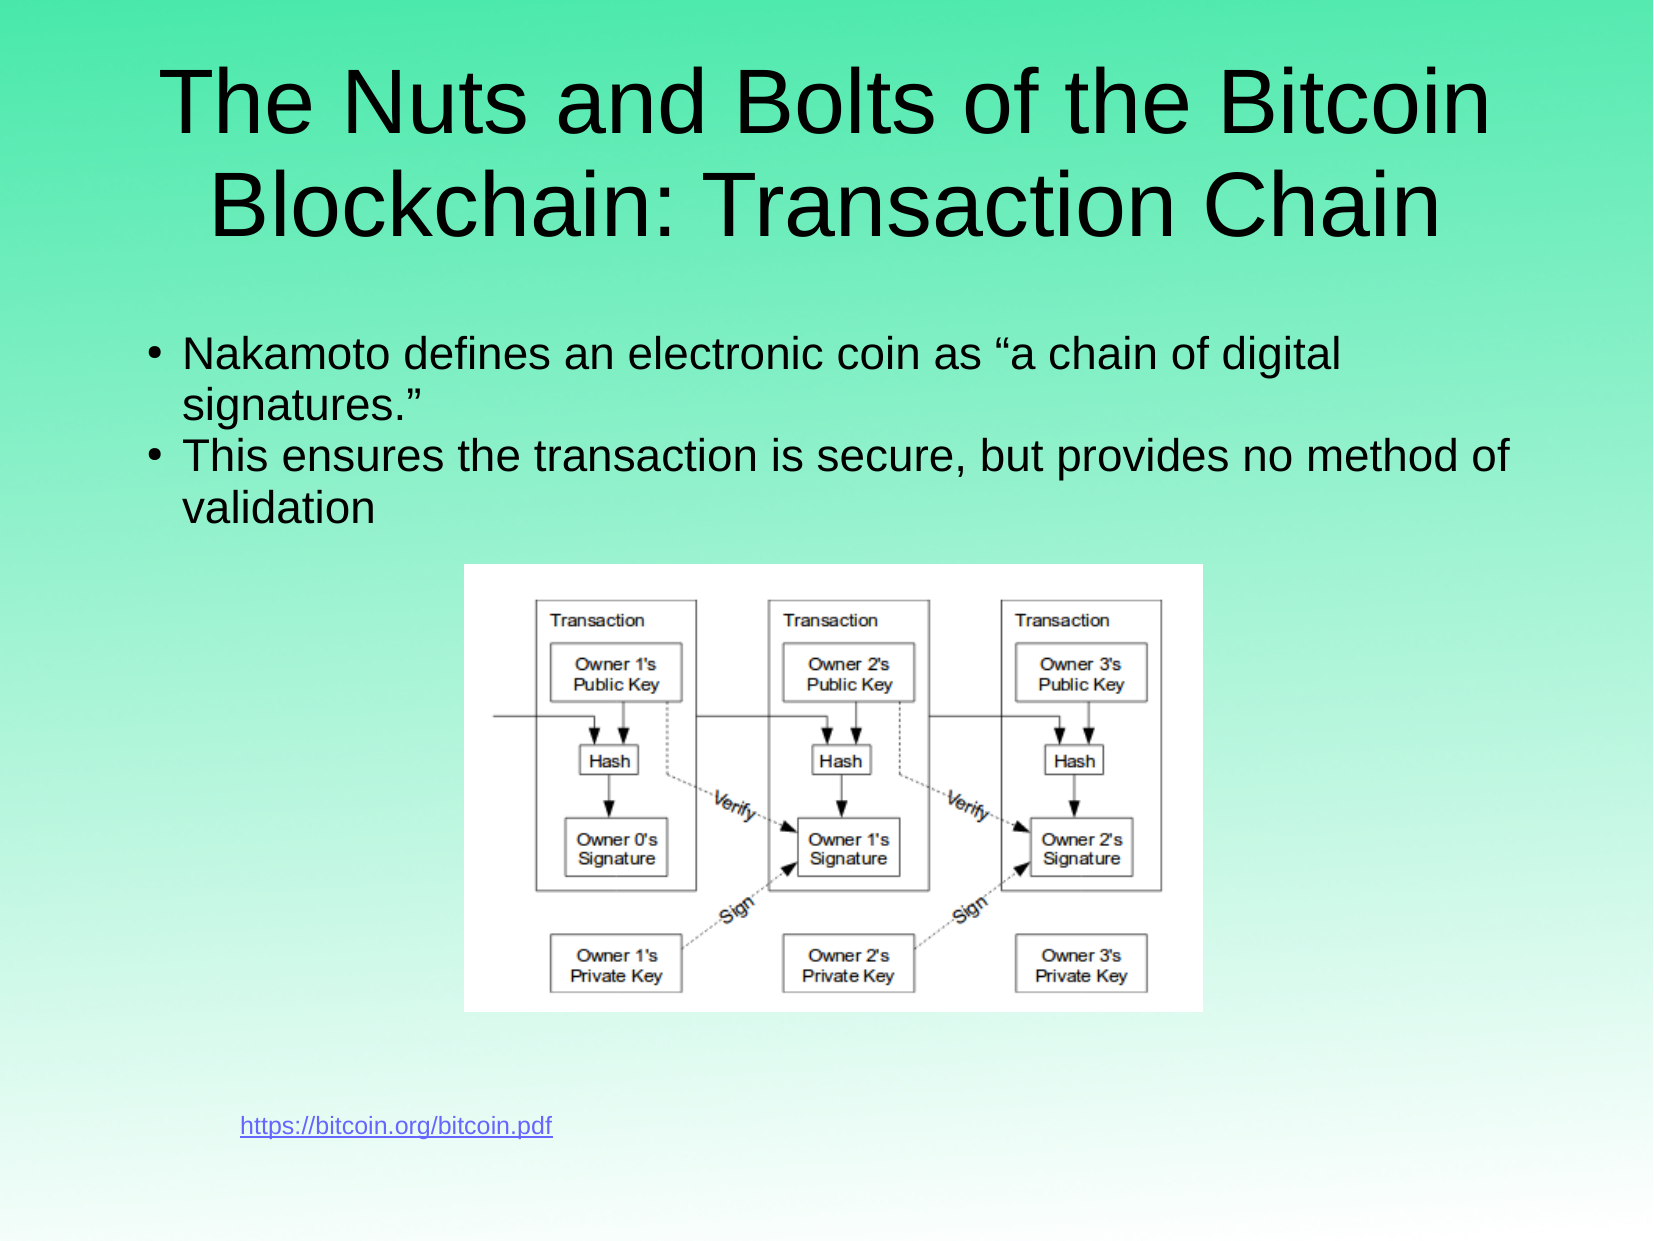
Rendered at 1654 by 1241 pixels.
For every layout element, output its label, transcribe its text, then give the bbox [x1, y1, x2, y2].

title The Nuts and Bolts of the Bitcoin Blockchain: Transaction Chain [82, 49, 1571, 257]
picture [0, 0, 1654, 1241]
text_box https://bitcoin.org/bitcoin.pdf [225, 1104, 1036, 1176]
text_box Nakamoto defines an electronic coin as “a chain of digital signatures.” This ensures the transaction is secure, but provides no method of validation [131, 320, 1557, 541]
